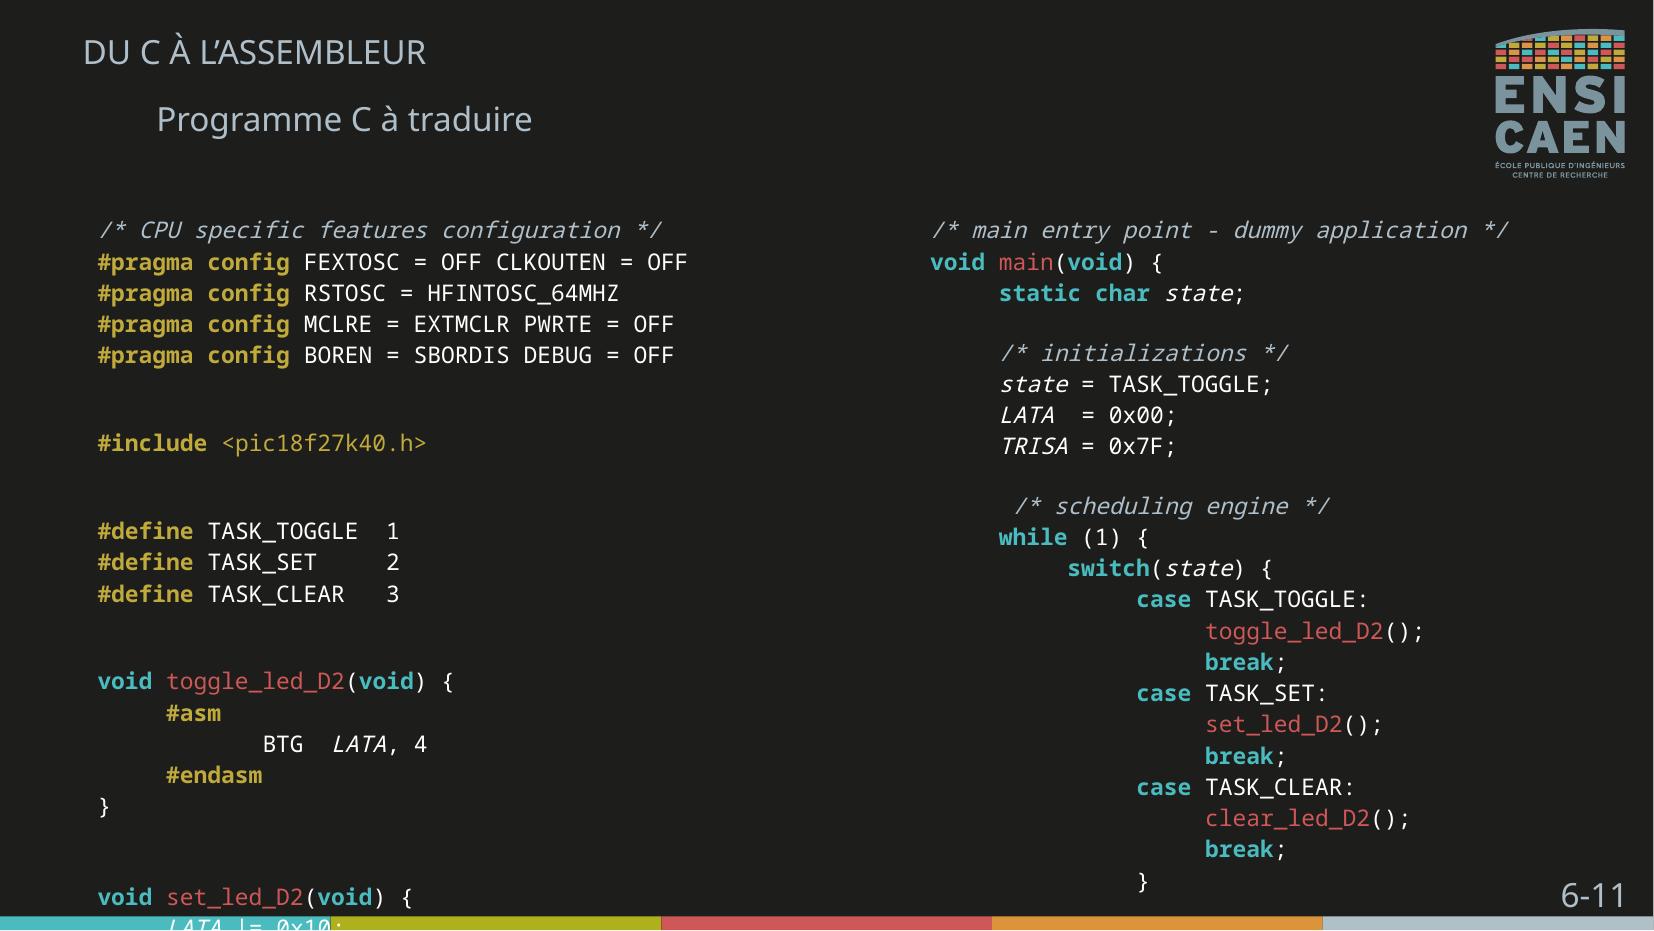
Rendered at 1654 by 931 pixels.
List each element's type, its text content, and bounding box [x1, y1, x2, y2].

title DU C À L’ASSEMBLEUR Programme C à traduire [82, 0, 1467, 148]
text_box /* main entry point - dummy application */ void main(void) { static char state; /* initializations */ state = TASK_TOGGLE; LATA = 0x00; TRISA = 0x7F; /* scheduling engine */ while (1) { switch(state) { case TASK_TOGGLE: toggle_led_D2(); break; case TASK_SET: set_led_D2(); break; case TASK_CLEAR: clear_led_D2(); break; } /* application state update */ if (state == TASK_CLEAR) state = 0; state++; } } [915, 207, 1642, 919]
text_box /* CPU specific features configuration */ #pragma config FEXTOSC = OFF CLKOUTEN = OFF #pragma config RSTOSC = HFINTOSC_64MHZ #pragma config MCLRE = EXTMCLR PWRTE = OFF #pragma config BOREN = SBORDIS DEBUG = OFF #include <pic18f27k40.h> #define TASK_TOGGLE 1 #define TASK_SET 2 #define TASK_CLEAR 3 void toggle_led_D2(void) { #asm BTG LATA, 4 #endasm } void set_led_D2(void) { LATA |= 0x10; } void clear_led_D2(void) { LATAbits.LATA4 = 0; } [82, 207, 857, 900]
